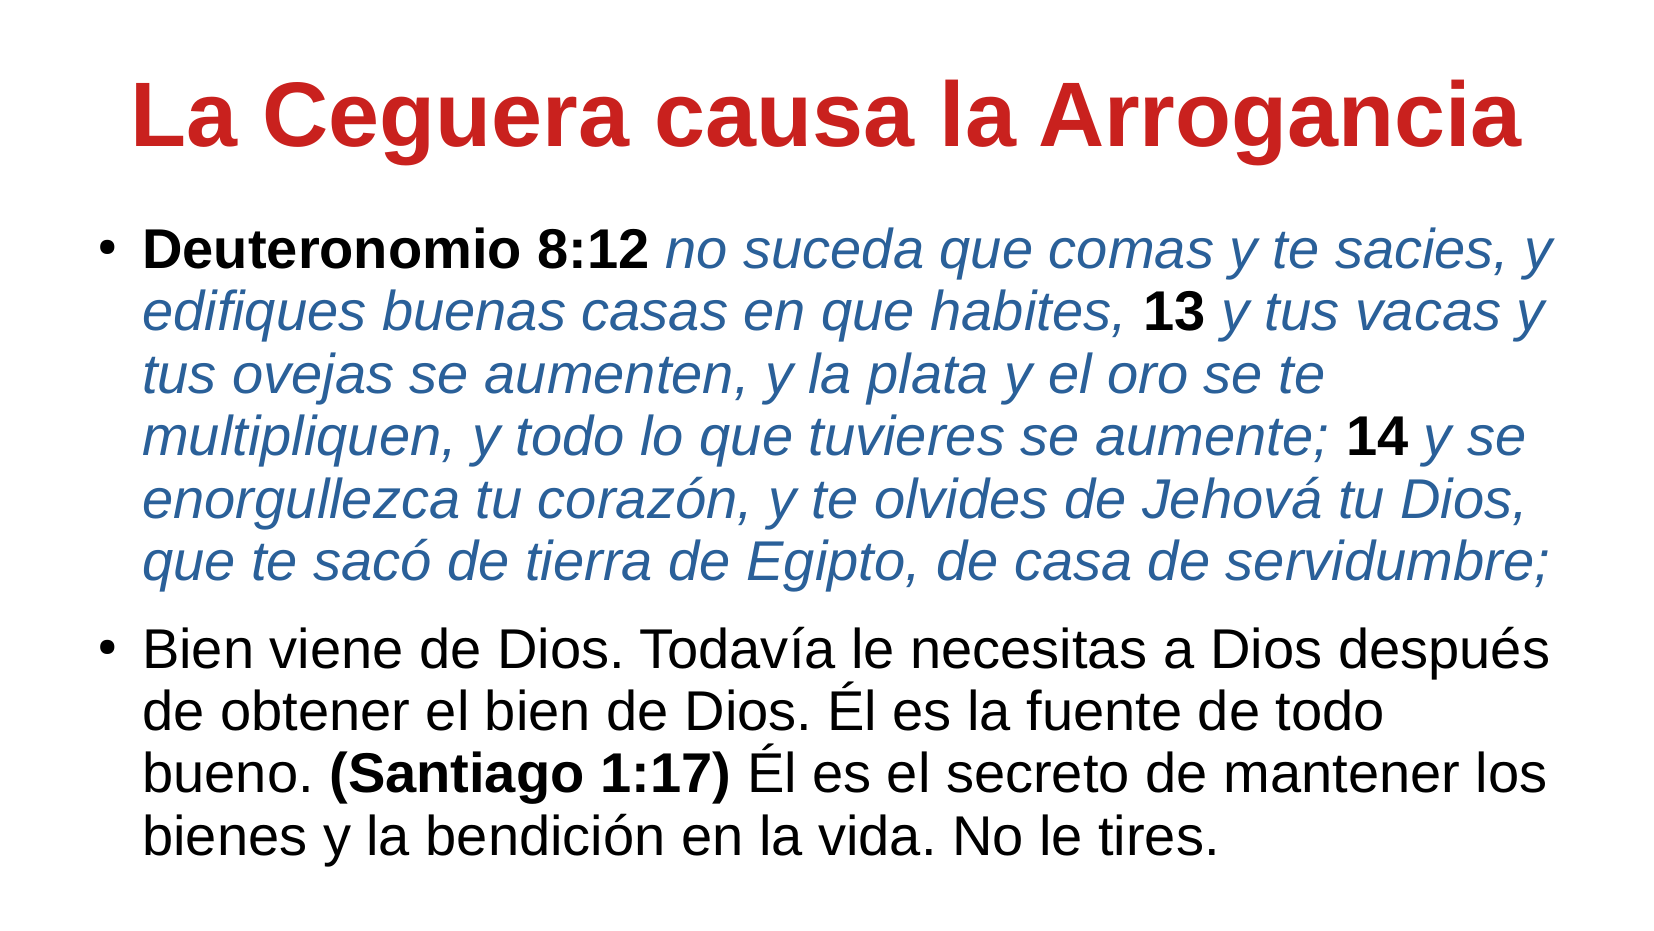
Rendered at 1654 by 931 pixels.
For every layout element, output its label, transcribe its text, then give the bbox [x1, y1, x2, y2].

list Deuteronomio 8:12 no suceda que comas y te sacies, y edifiques buenas casas en que habites, 13 y tus vacas y tus ovejas se aumenten, y la plata y el oro se te multipliquen, y todo lo que tuvieres se aumente; 14 y se enorgullezca tu corazón, y te olvides de Jehová tu Dios, que te sacó de tierra de Egipto, de casa de servidumbre; Bien viene de Dios. Todavía le necesitas a Dios después de obtener el bien de Dios. Él es la fuente de todo bueno. (Santiago 1:17) Él es el secreto de mantener los bienes y la bendición en la vida. No le tires. [82, 217, 1571, 882]
title La Ceguera causa la Arrogancia [82, 37, 1571, 193]
